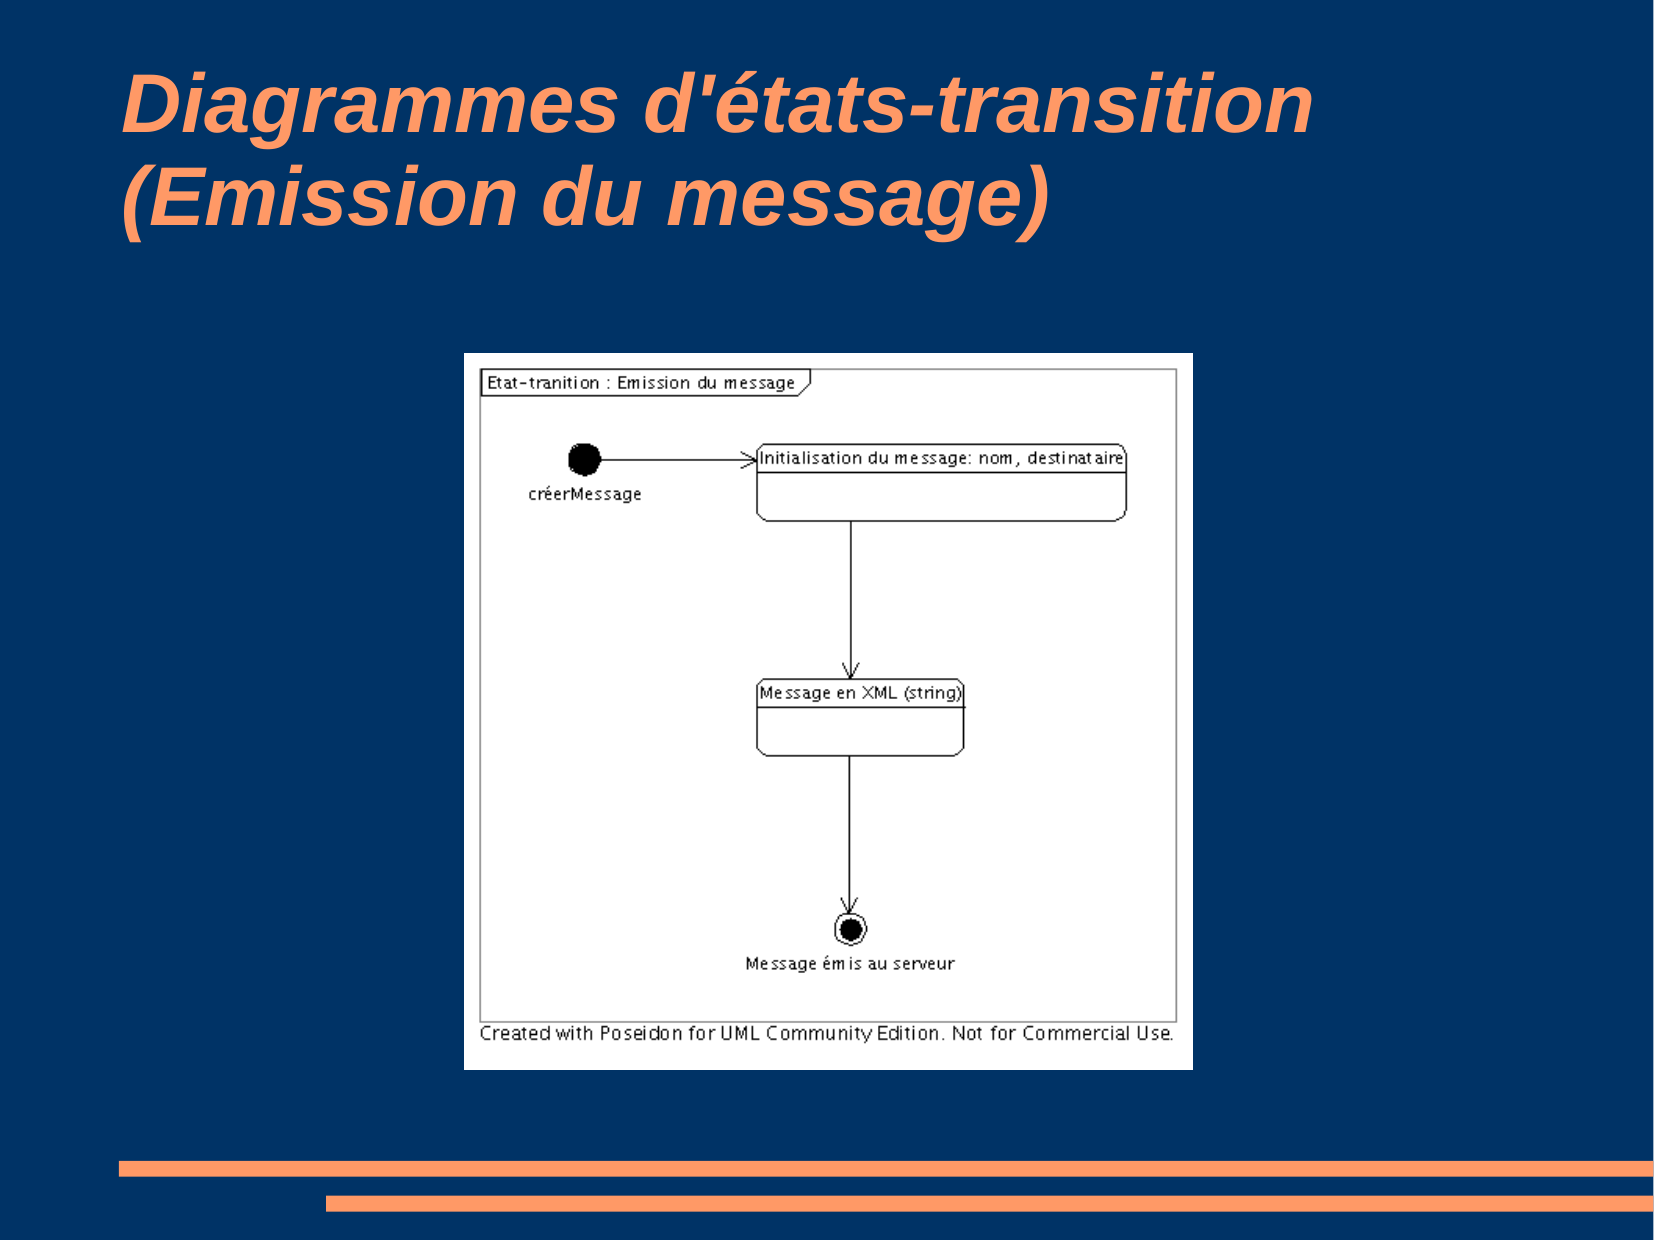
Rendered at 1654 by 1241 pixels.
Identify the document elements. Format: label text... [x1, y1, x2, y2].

chart [121, 322, 1561, 1132]
title Diagrammes d'états-transition (Emission du message) [121, 42, 1534, 258]
picture [464, 353, 1193, 1070]
